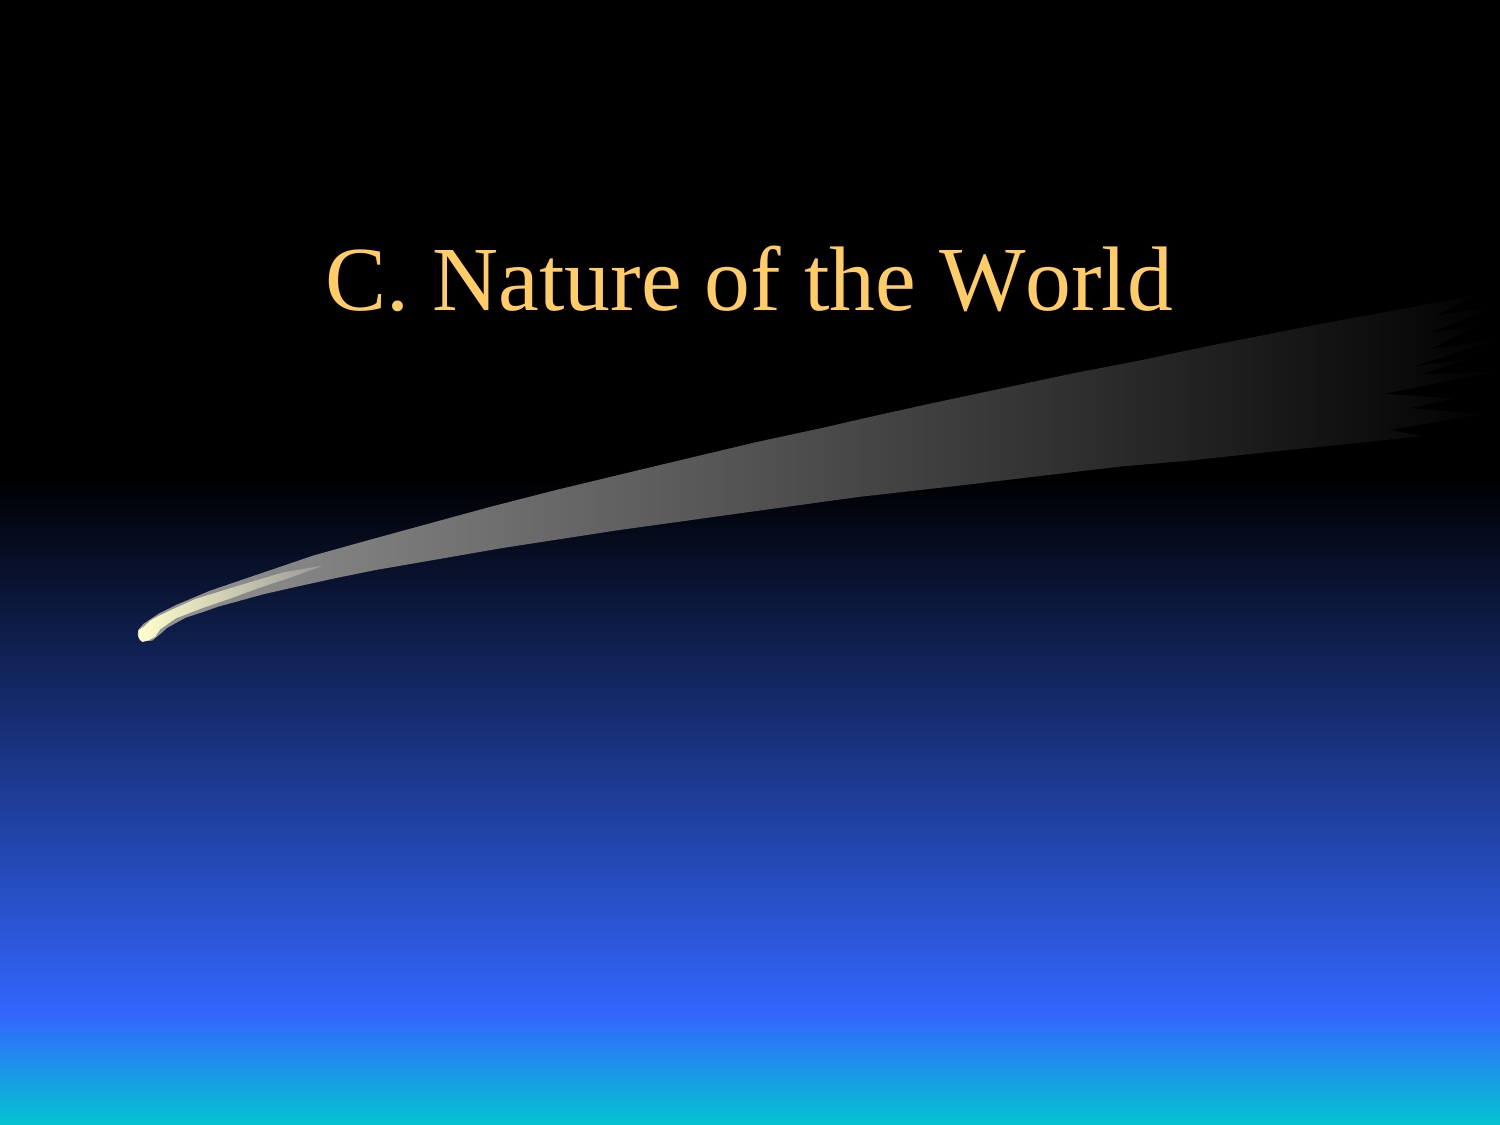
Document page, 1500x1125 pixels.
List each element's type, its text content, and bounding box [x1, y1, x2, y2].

title C. Nature of the World [112, 185, 1388, 374]
